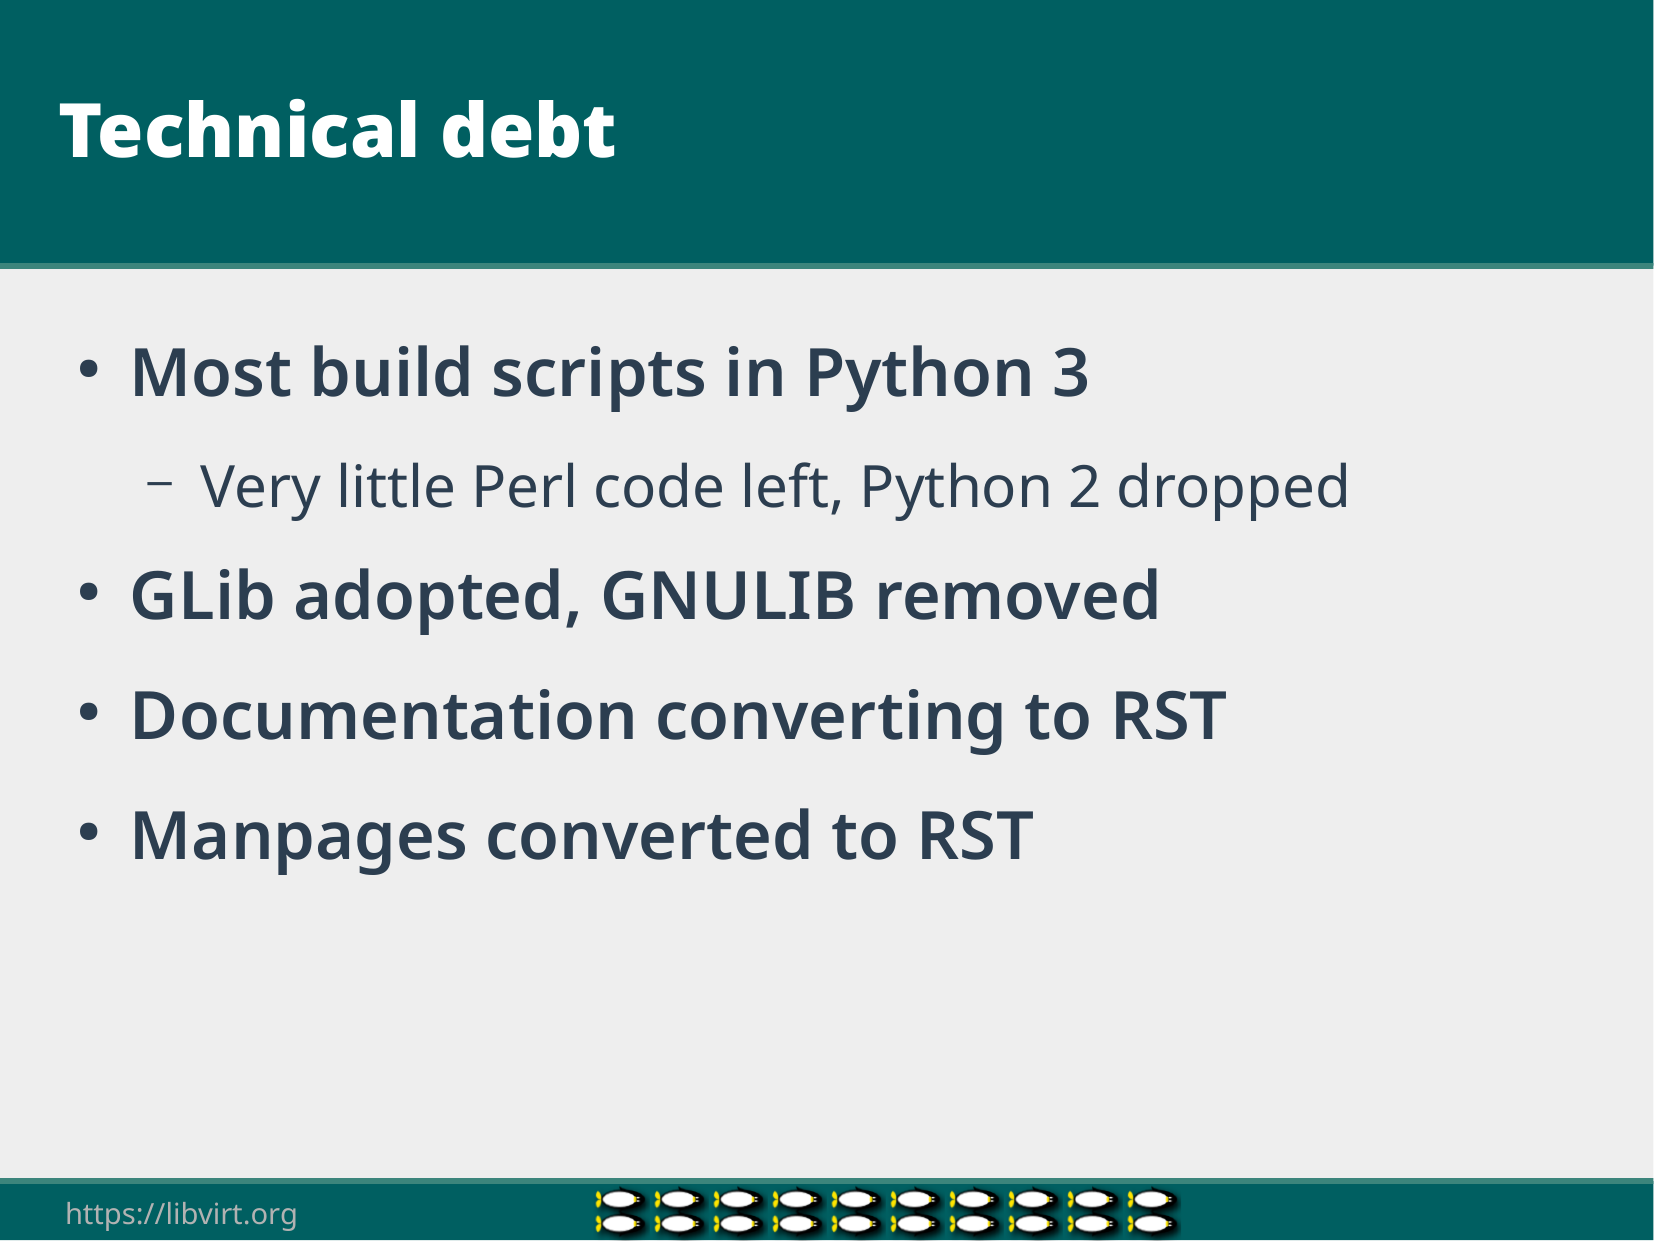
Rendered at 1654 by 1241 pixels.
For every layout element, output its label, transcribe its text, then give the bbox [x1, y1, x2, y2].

list Most build scripts in Python 3 Very little Perl code left, Python 2 dropped GLib adopted, GNULIB removed Documentation converting to RST Manpages converted to RST [59, 324, 1595, 1152]
text_box [590, 1181, 1182, 1241]
title Technical debt [59, 49, 1595, 207]
